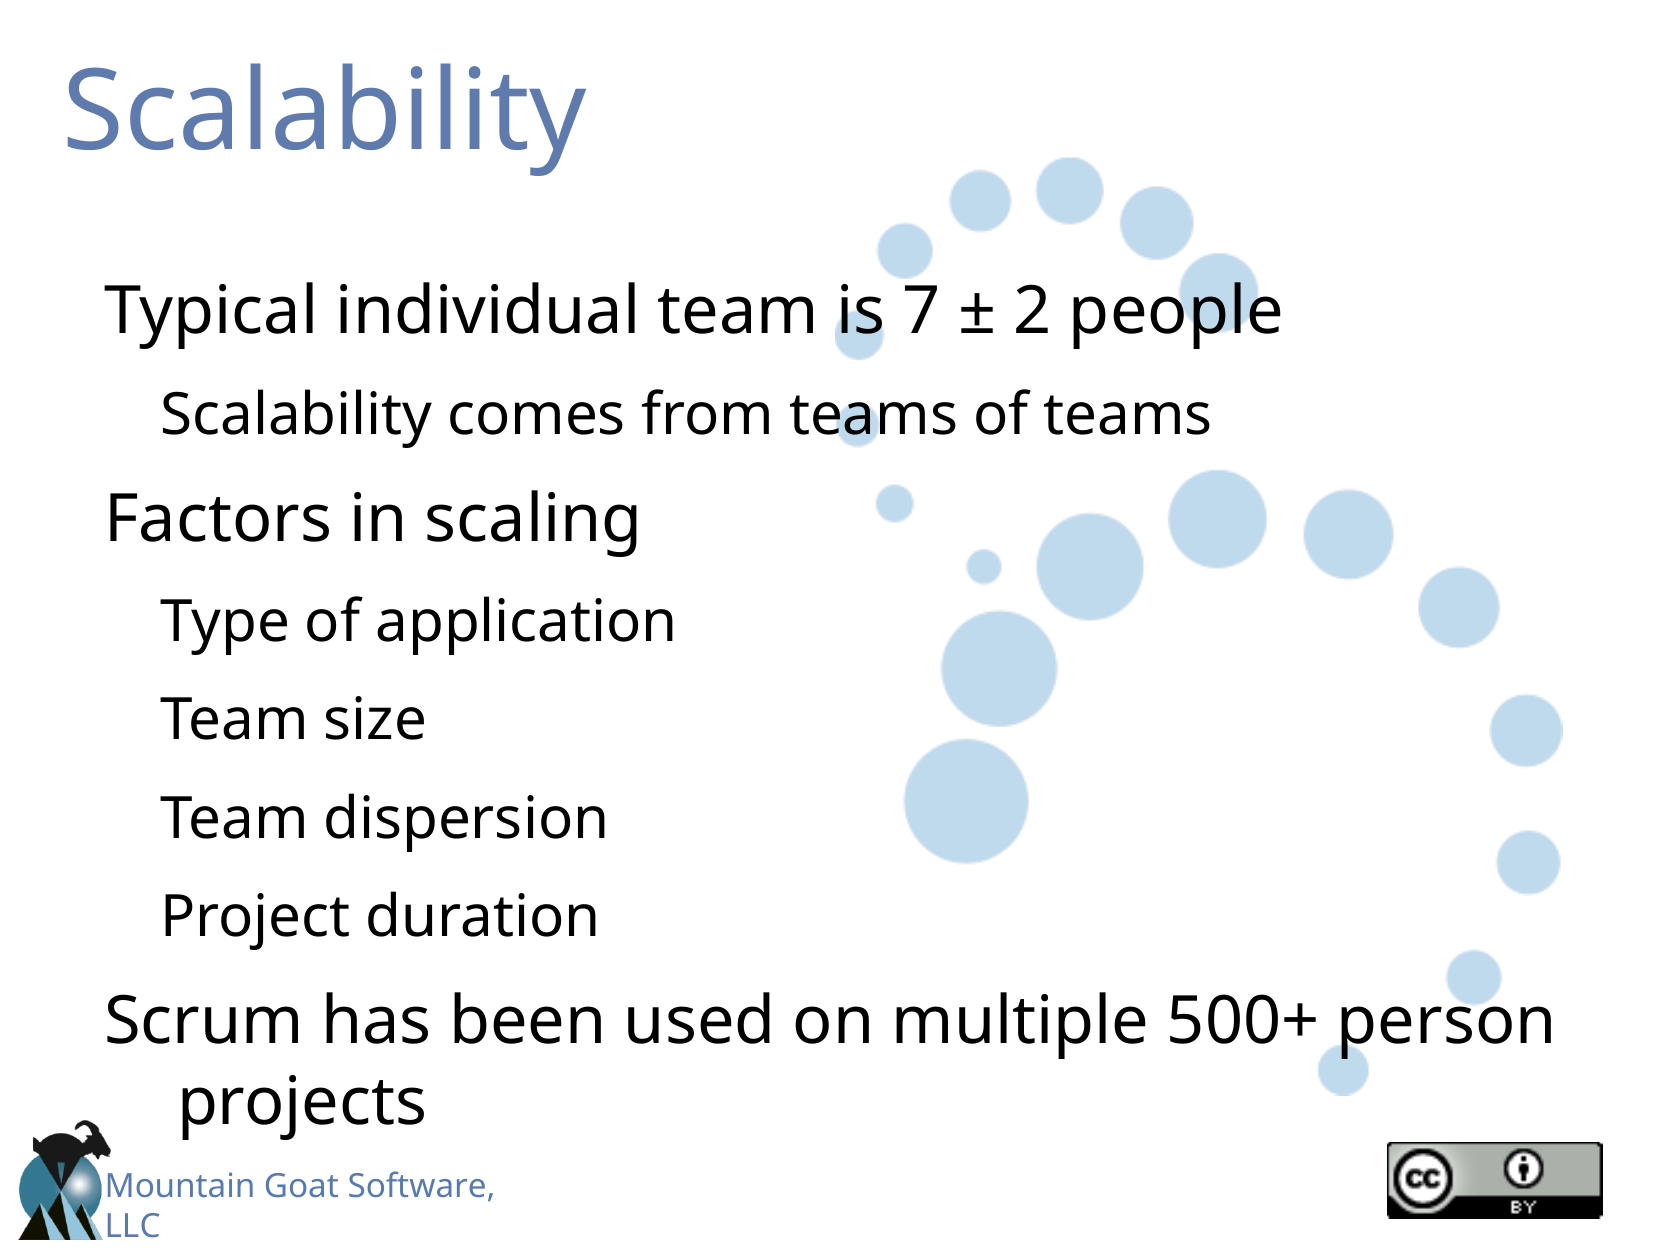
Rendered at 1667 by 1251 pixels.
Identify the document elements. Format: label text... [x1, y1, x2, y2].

picture [1387, 1159, 1603, 1219]
picture [835, 194, 1563, 262]
list Typical individual team is 7 ± 2 people Scalability comes from teams of teams Factors in scaling Type of application Team size Team dispersion Project duration Scrum has been used on multiple 500+ person projects [56, 262, 1609, 1159]
title Scalability [56, 18, 1609, 194]
picture [18, 1120, 111, 1240]
